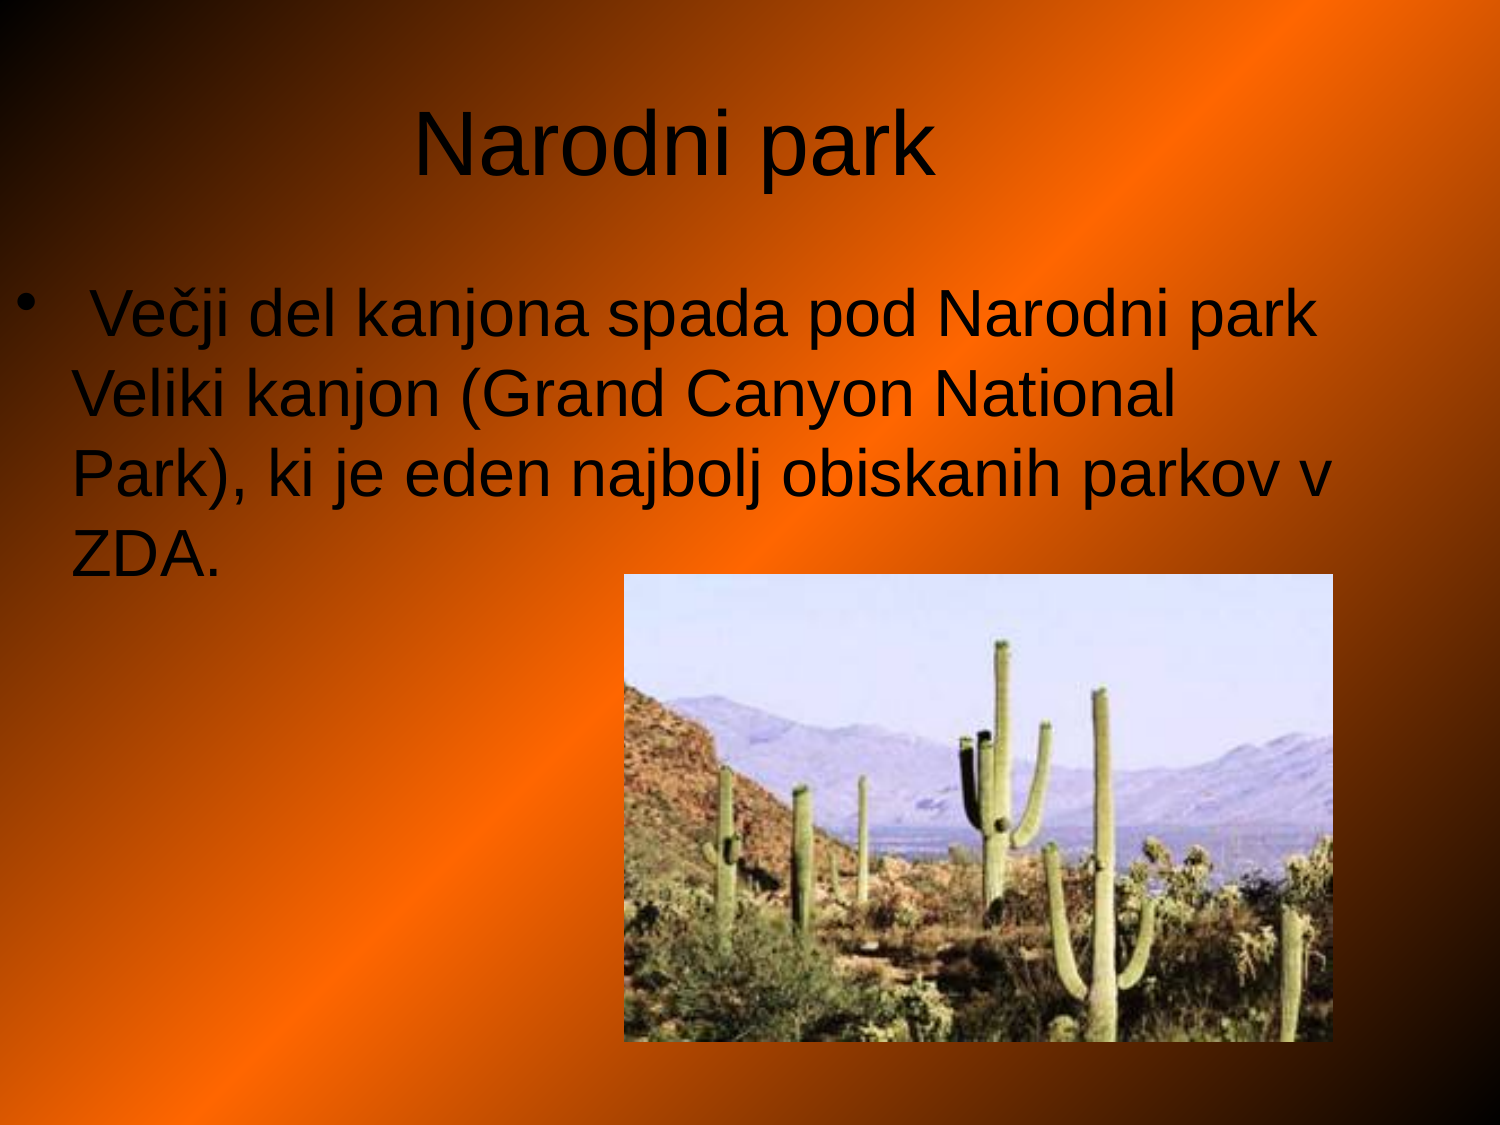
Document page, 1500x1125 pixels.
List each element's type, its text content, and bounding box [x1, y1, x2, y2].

list Večji del kanjona spada pod Narodni park Veliki kanjon (Grand Canyon National Park), ki je eden najbolj obiskanih parkov v ZDA. [0, 262, 1350, 1005]
title Narodni park [0, 45, 1350, 233]
picture [624, 574, 1333, 1042]
